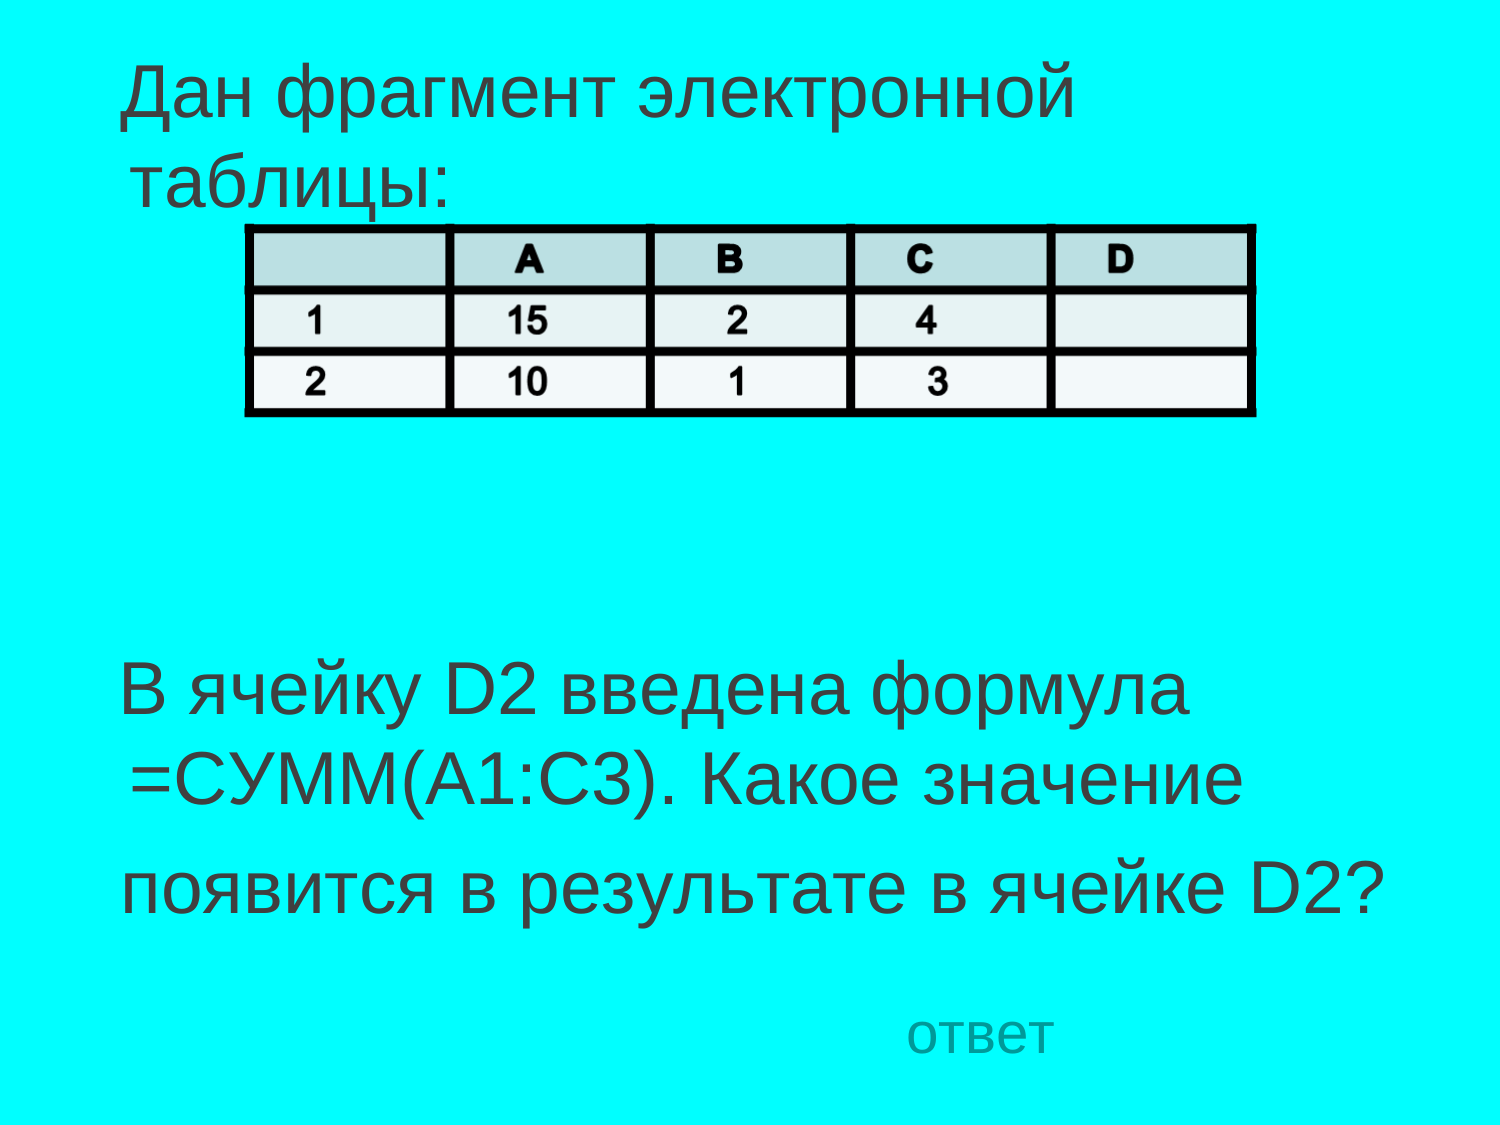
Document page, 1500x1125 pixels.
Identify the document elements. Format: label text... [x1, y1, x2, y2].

text_box ответ [891, 987, 1188, 1074]
picture [237, 216, 1263, 424]
list Дан фрагмент электронной таблицы: В ячейку D2 введена формула =СУММ(А1:С3). Какое значение появится в результате в ячейке D2? [58, 35, 1430, 1055]
